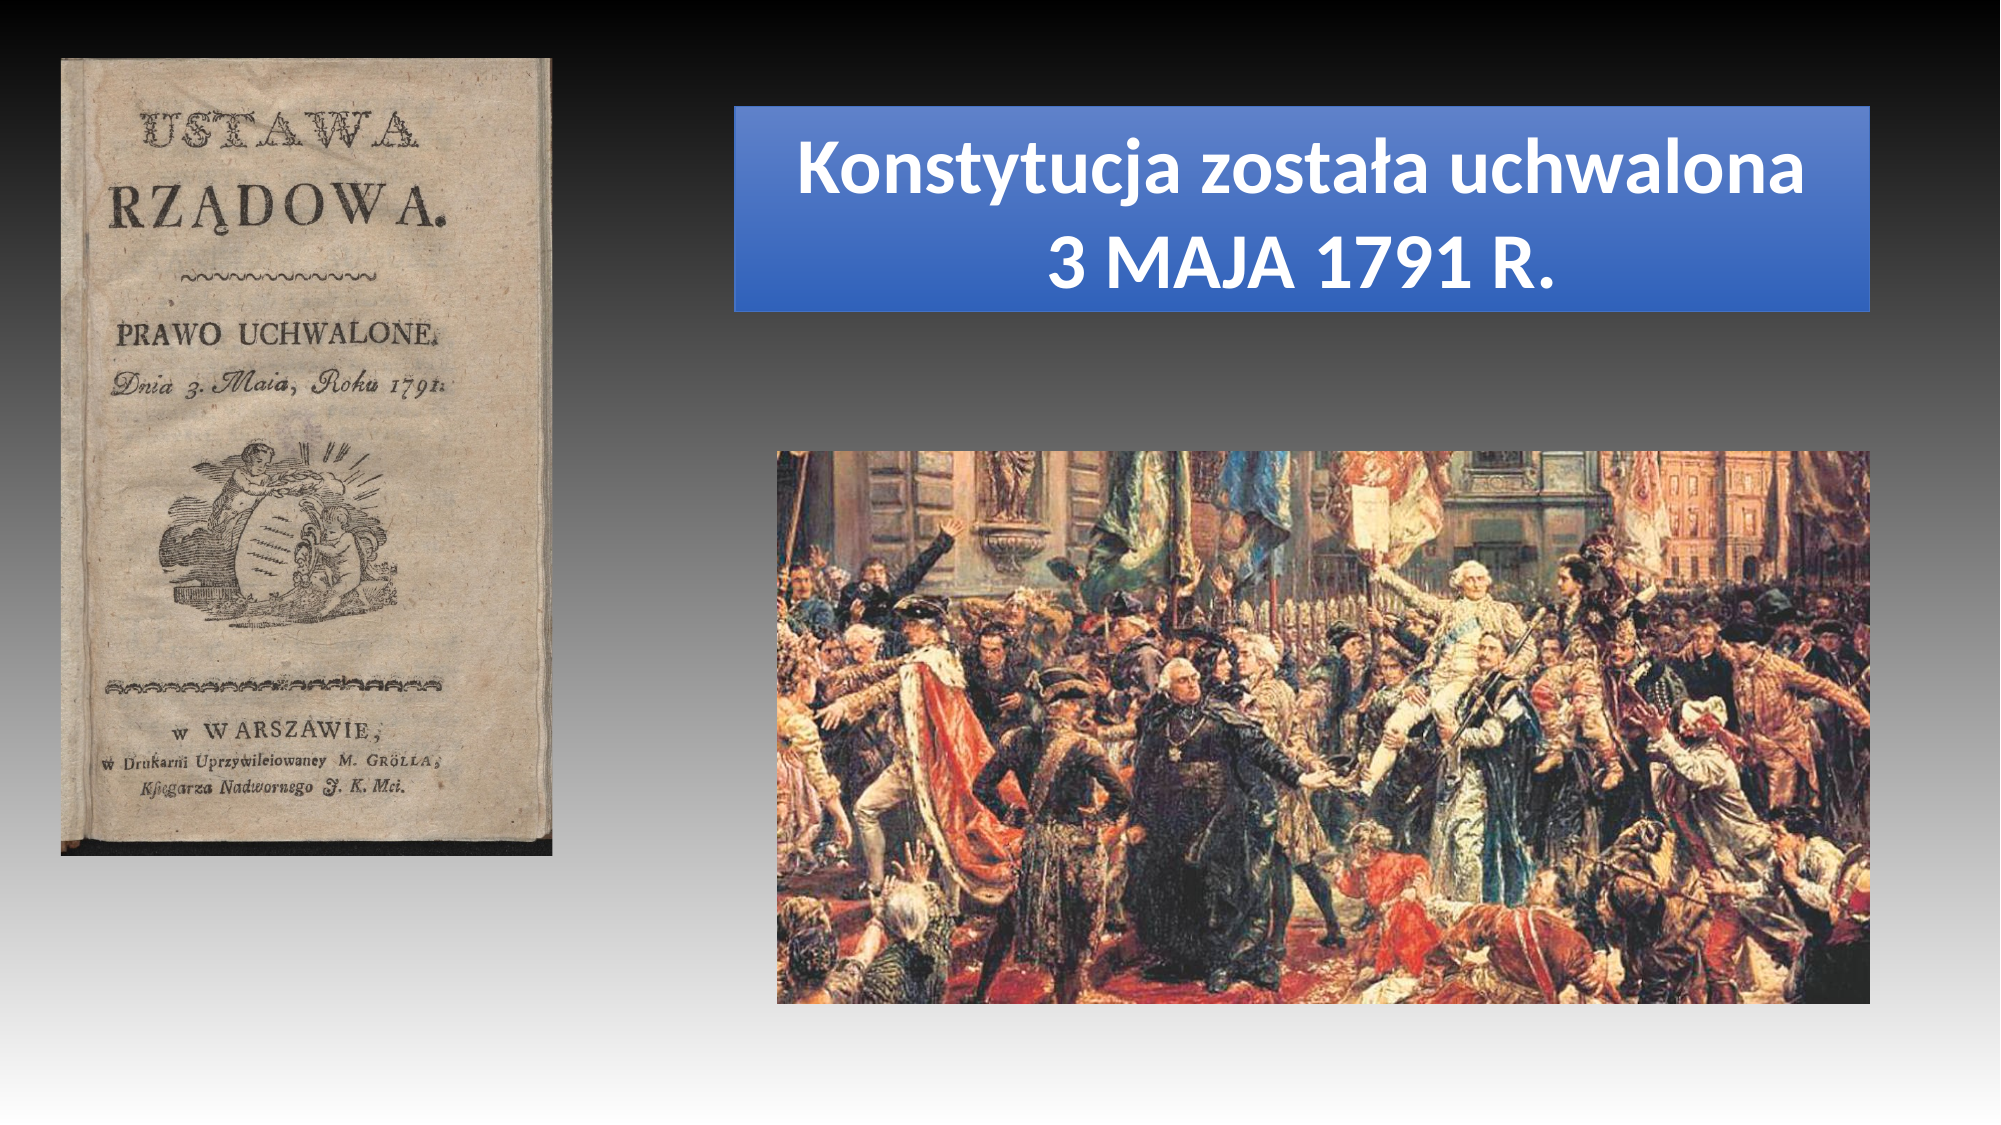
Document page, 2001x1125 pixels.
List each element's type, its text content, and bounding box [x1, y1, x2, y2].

text_box Konstytucja została uchwalona 3 MAJA 1791 R. [735, 106, 1870, 312]
picture [60, 58, 553, 856]
picture [777, 451, 1870, 1004]
